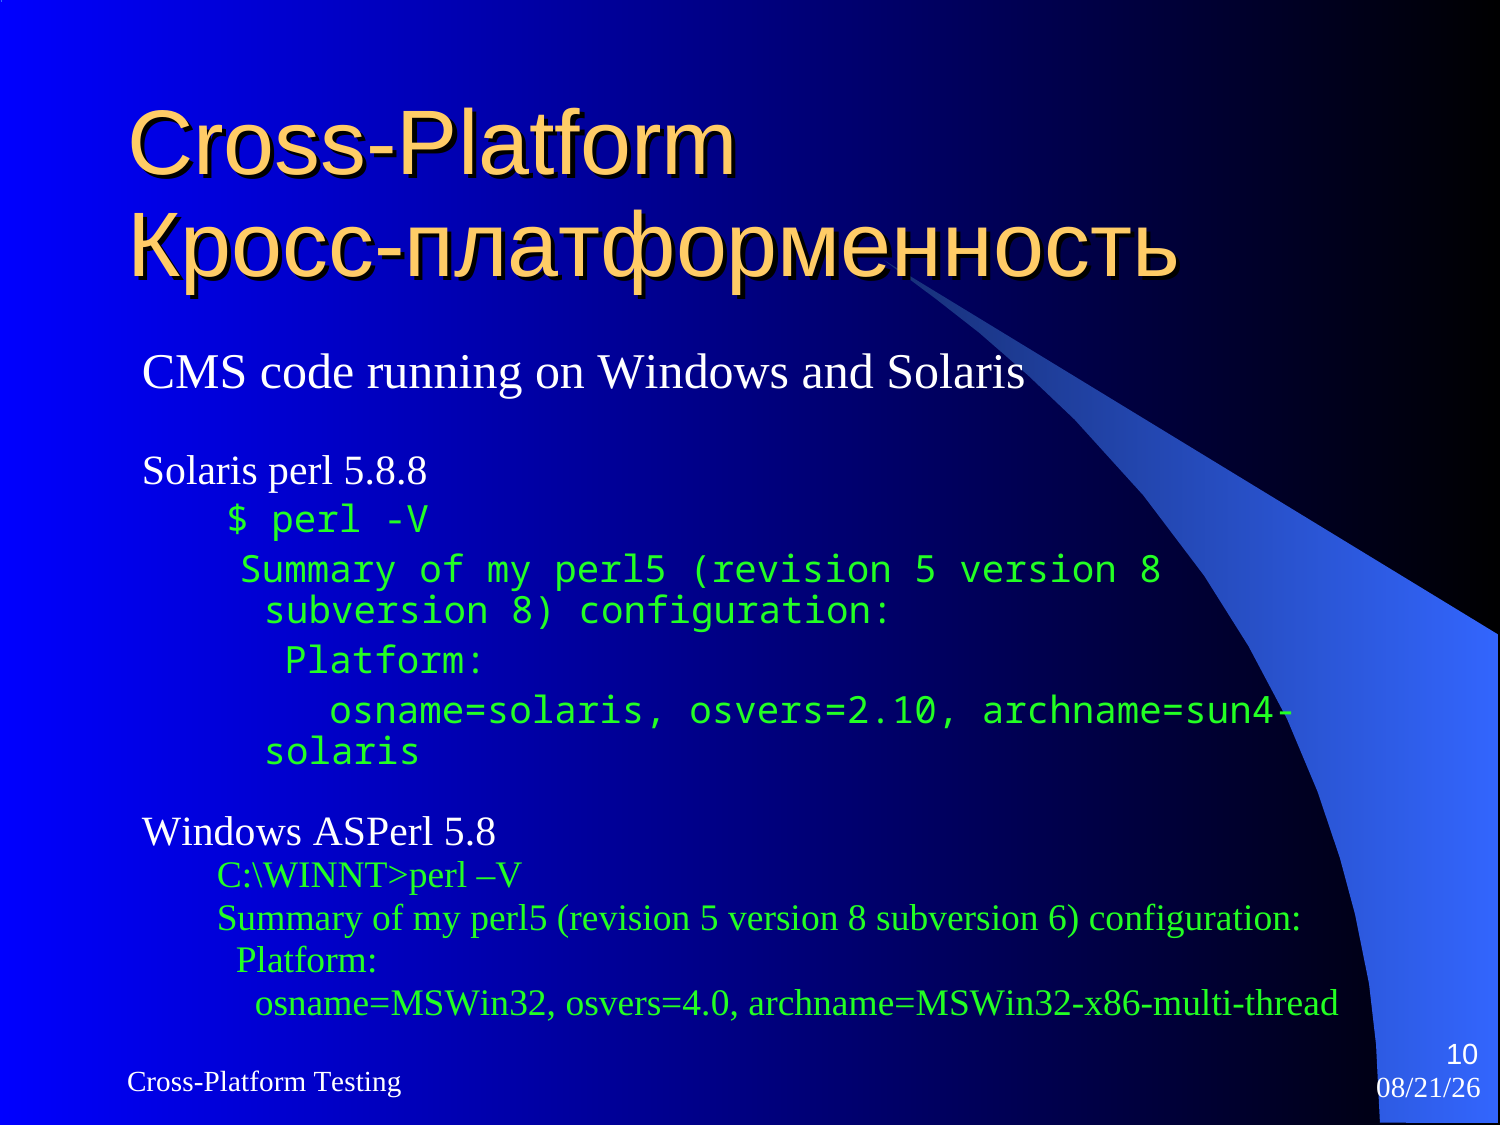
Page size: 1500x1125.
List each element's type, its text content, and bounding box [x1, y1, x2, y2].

list CMS code running on Windows and Solaris Solaris perl 5.8.8 $ perl -V Summary of my perl5 (revision 5 version 8 subversion 8) configuration: Platform: osname=solaris, osvers=2.10, archname=sun4-solaris Windows ASPerl 5.8 C:\WINNT>perl –V Summary of my perl5 (revision 5 version 8 subversion 6) configuration: Platform: osname=MSWin32, osvers=4.0, archname=MSWin32-x86-multi-thread [111, 295, 1387, 1001]
title Cross-Platform Кросс-платформенность [111, 83, 1438, 304]
